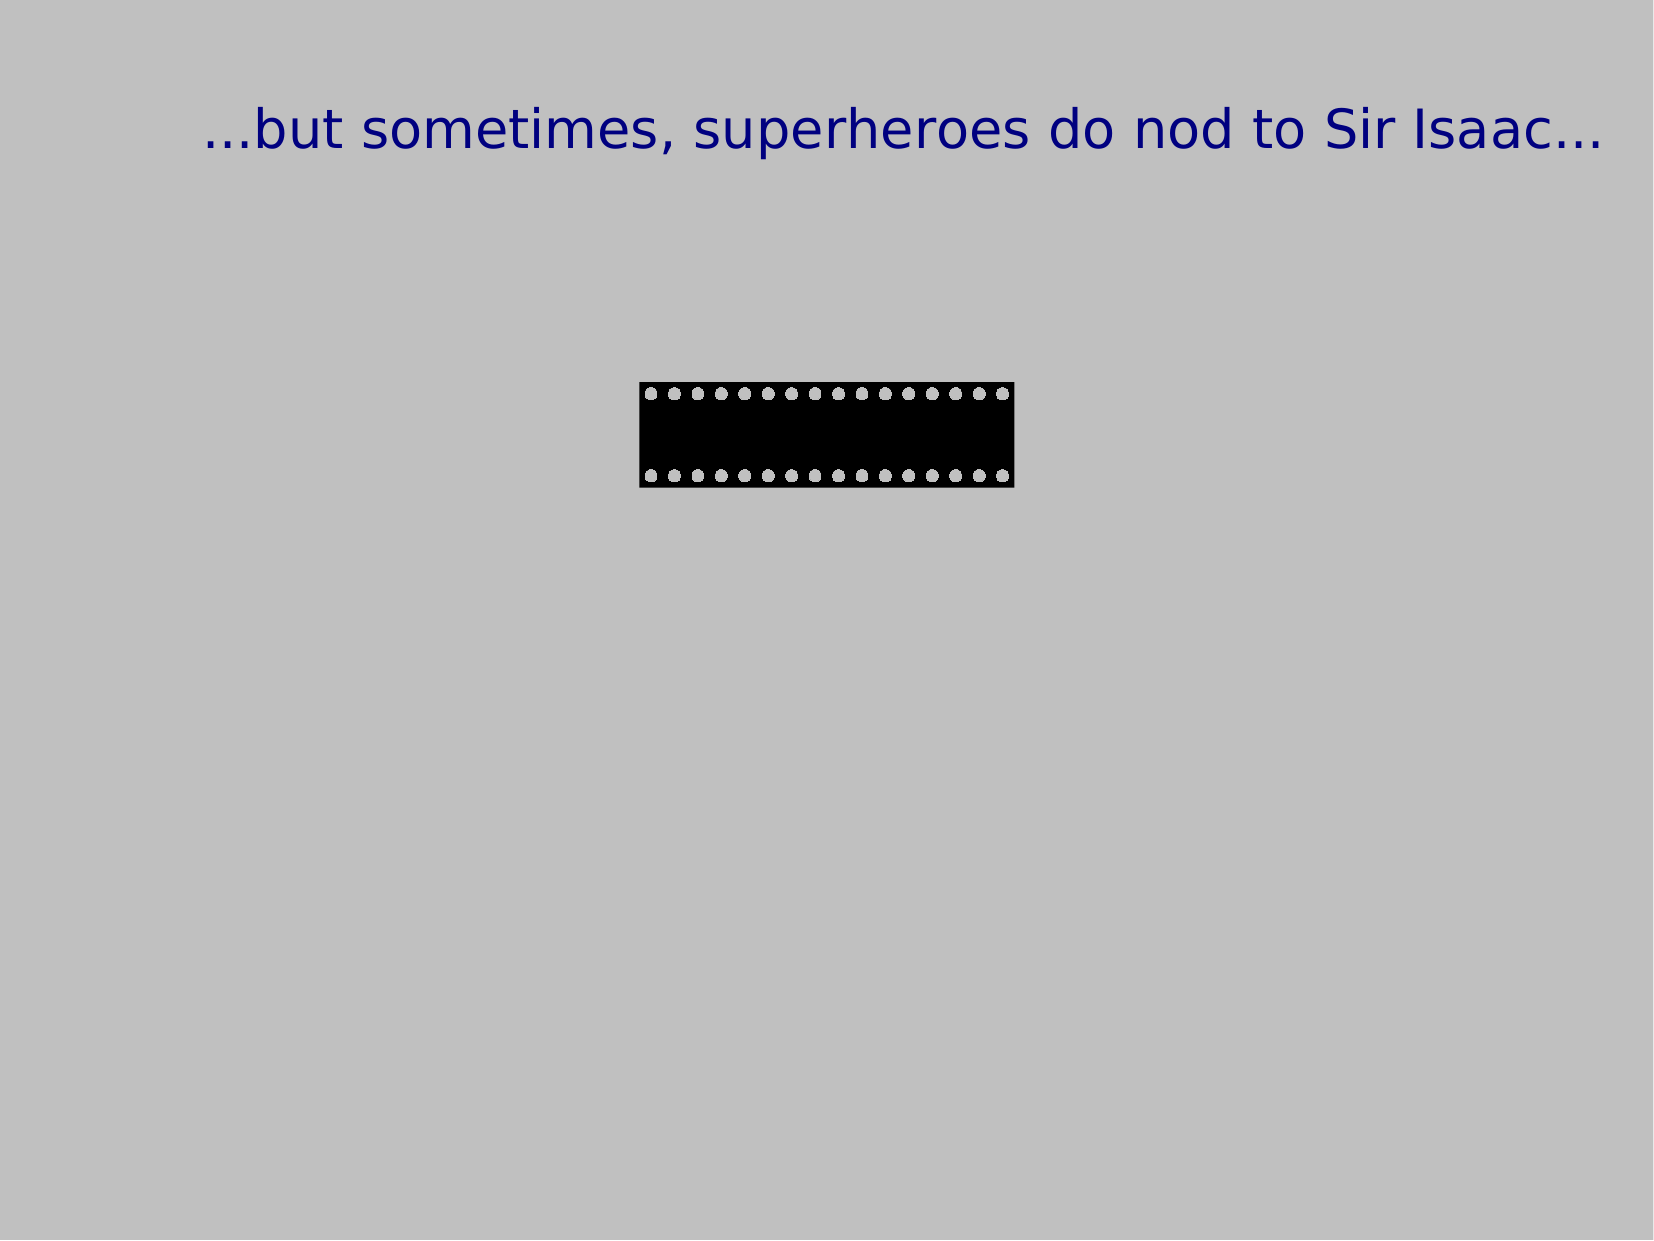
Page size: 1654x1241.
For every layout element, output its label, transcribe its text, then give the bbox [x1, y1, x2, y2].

text_box ...but sometimes, superheroes do nod to Sir Isaac... [187, 90, 1481, 169]
text_box [639, 382, 1015, 488]
